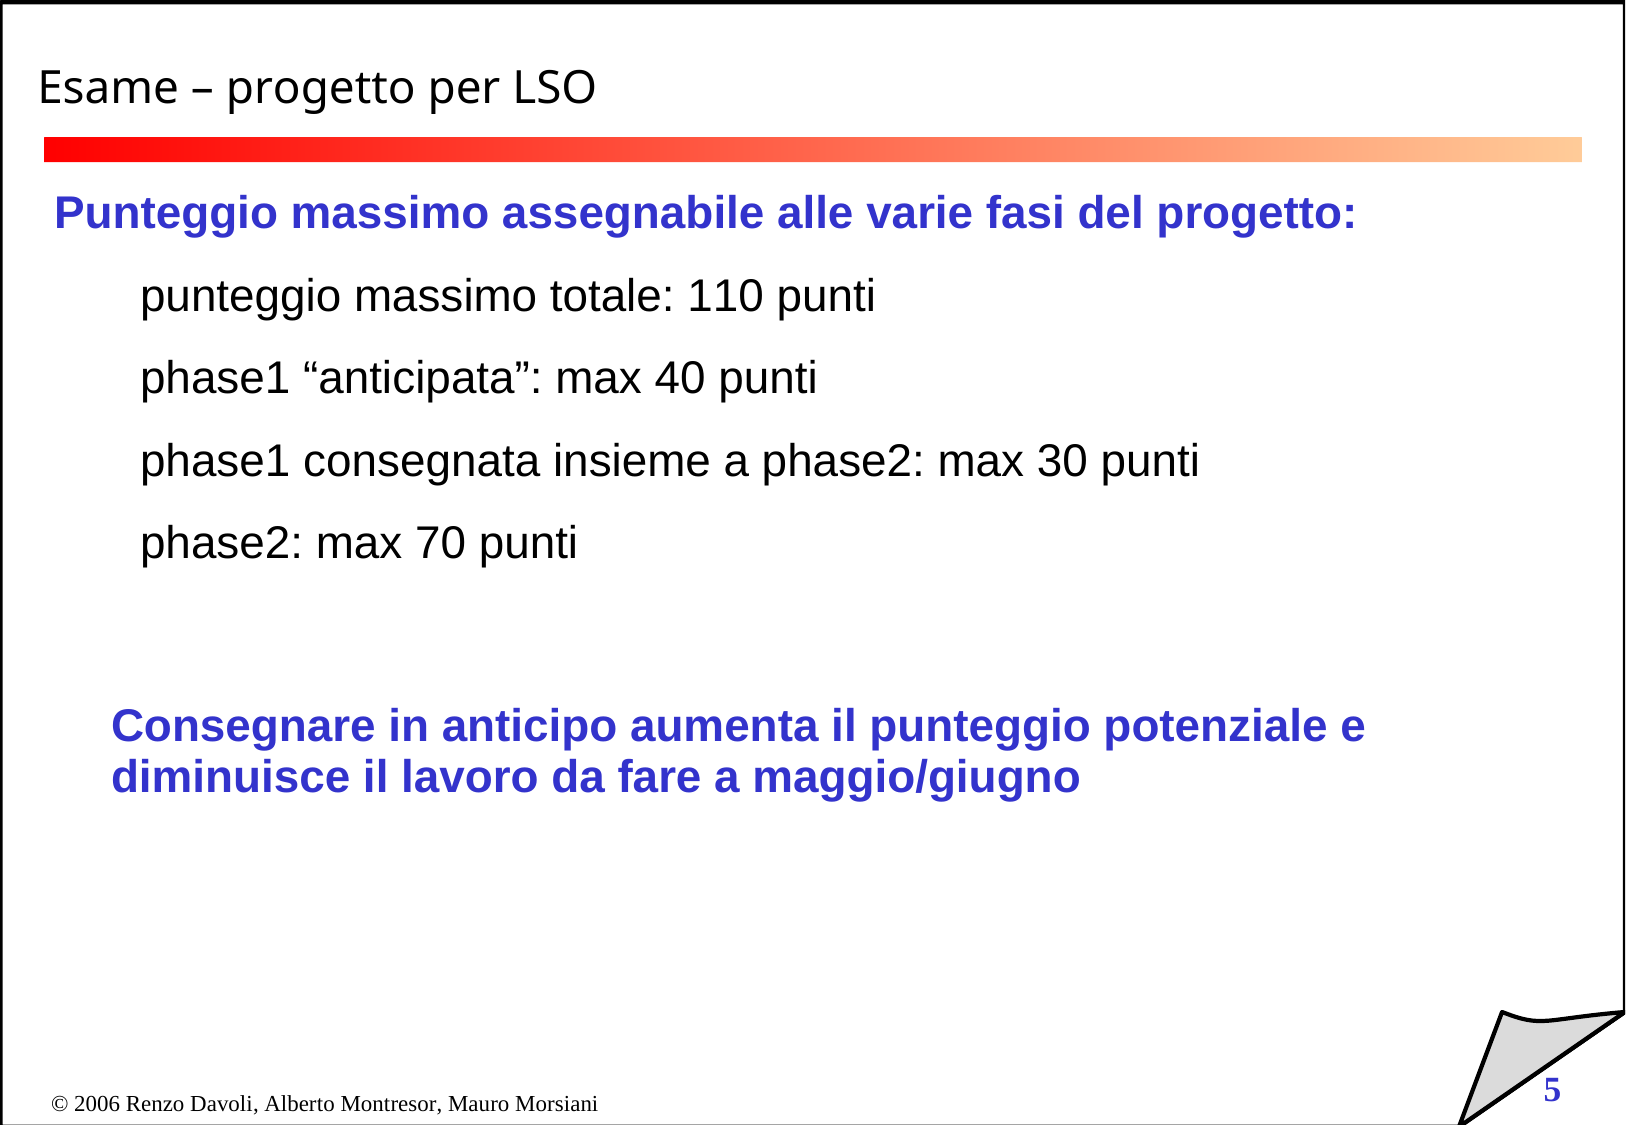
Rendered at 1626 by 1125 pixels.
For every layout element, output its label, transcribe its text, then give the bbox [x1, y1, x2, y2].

list Punteggio massimo assegnabile alle varie fasi del progetto: punteggio massimo totale: 110 punti phase1 “anticipata”: max 40 punti phase1 consegnata insieme a phase2: max 30 punti phase2: max 70 punti Consegnare in anticipo aumenta il punteggio potenziale e diminuisce il lavoro da fare a maggio/giugno [54, 187, 1571, 1024]
title Esame – progetto per LSO [37, 44, 1588, 131]
